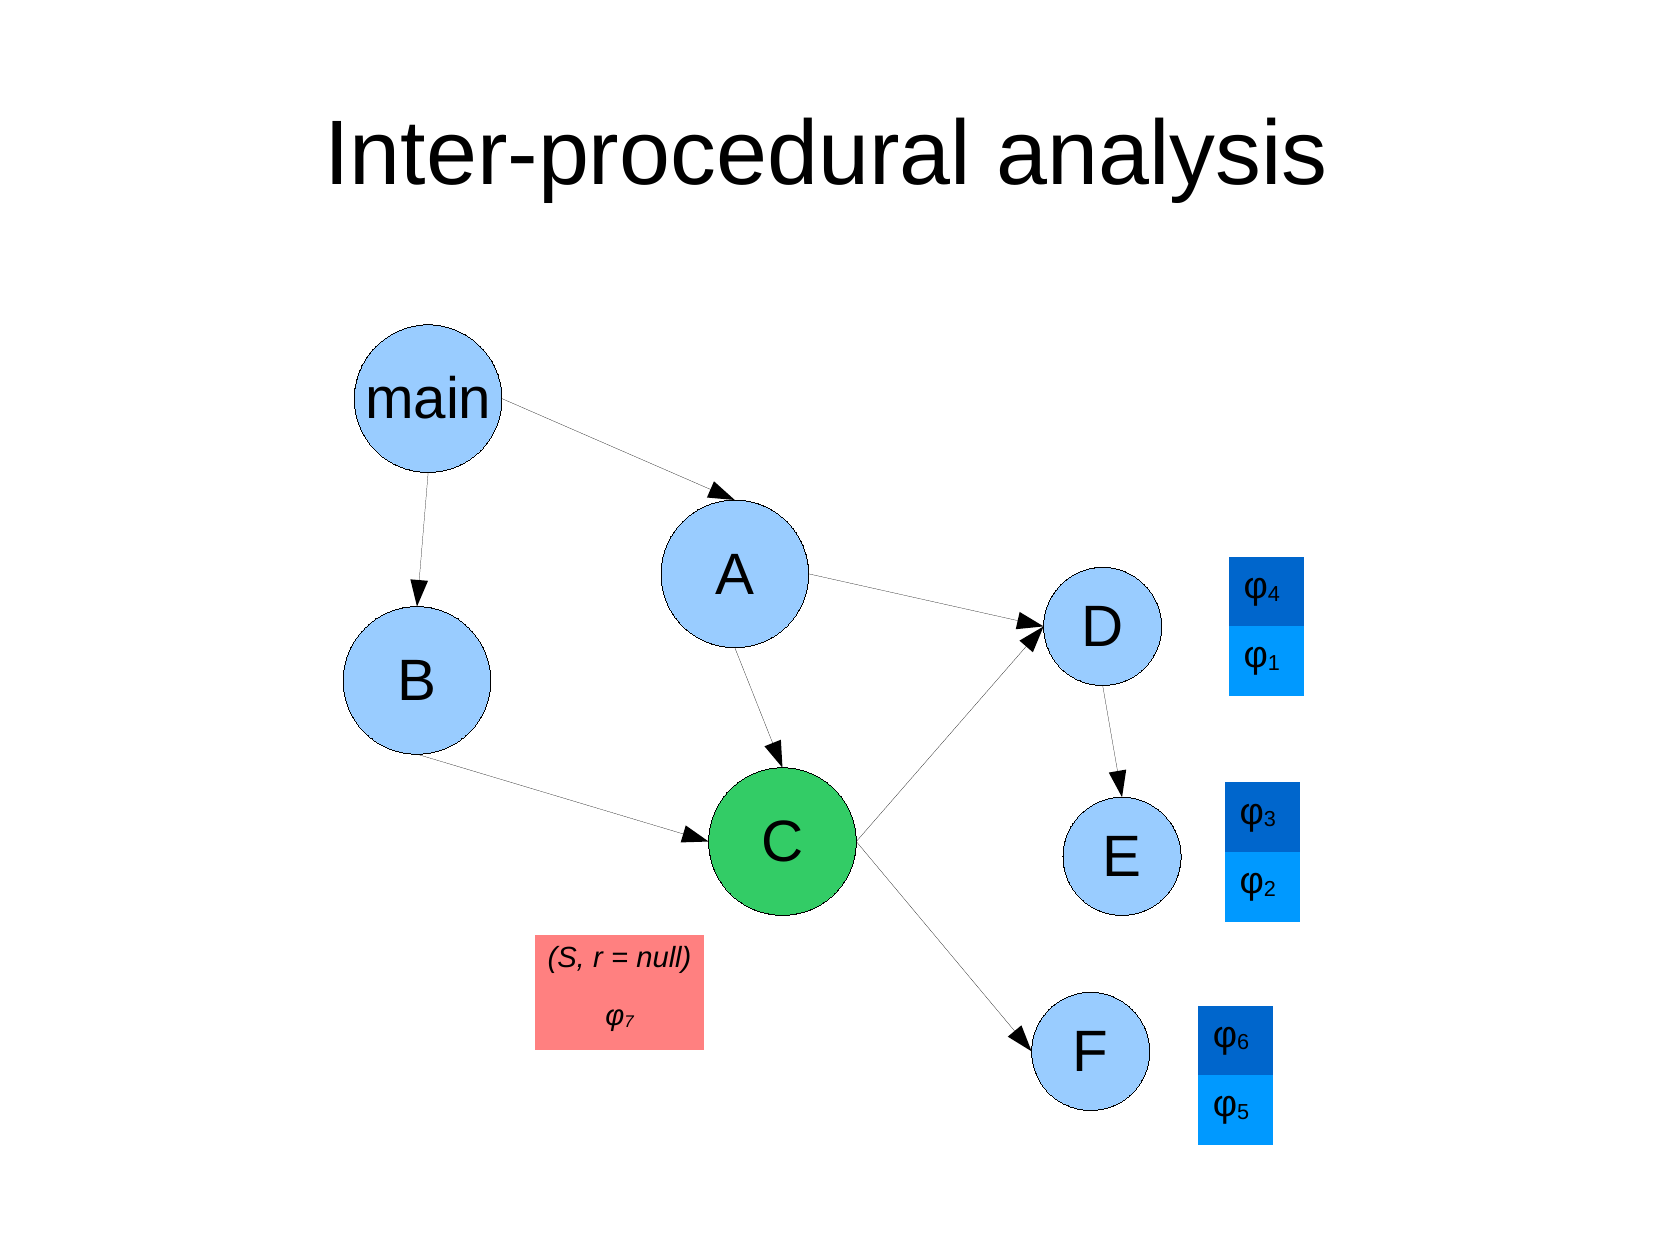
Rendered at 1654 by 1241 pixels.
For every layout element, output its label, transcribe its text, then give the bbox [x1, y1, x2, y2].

text_box main [354, 324, 502, 473]
text_box C [708, 767, 857, 916]
table_header φ4 [1229, 557, 1304, 626]
table_header (S, r = null) [535, 935, 704, 993]
text_box E [1062, 797, 1182, 916]
table_cell φ5 [1198, 1075, 1273, 1145]
text_box F [1031, 992, 1150, 1111]
text_box A [661, 500, 809, 648]
text_box B [343, 606, 491, 755]
table_cell φ7 [535, 993, 704, 1050]
table_cell φ2 [1225, 852, 1300, 922]
title Inter-procedural analysis [82, 49, 1571, 257]
text_box D [1043, 567, 1162, 686]
table_header φ6 [1198, 1006, 1273, 1075]
table_header φ3 [1225, 782, 1300, 852]
table_cell φ1 [1229, 626, 1304, 696]
